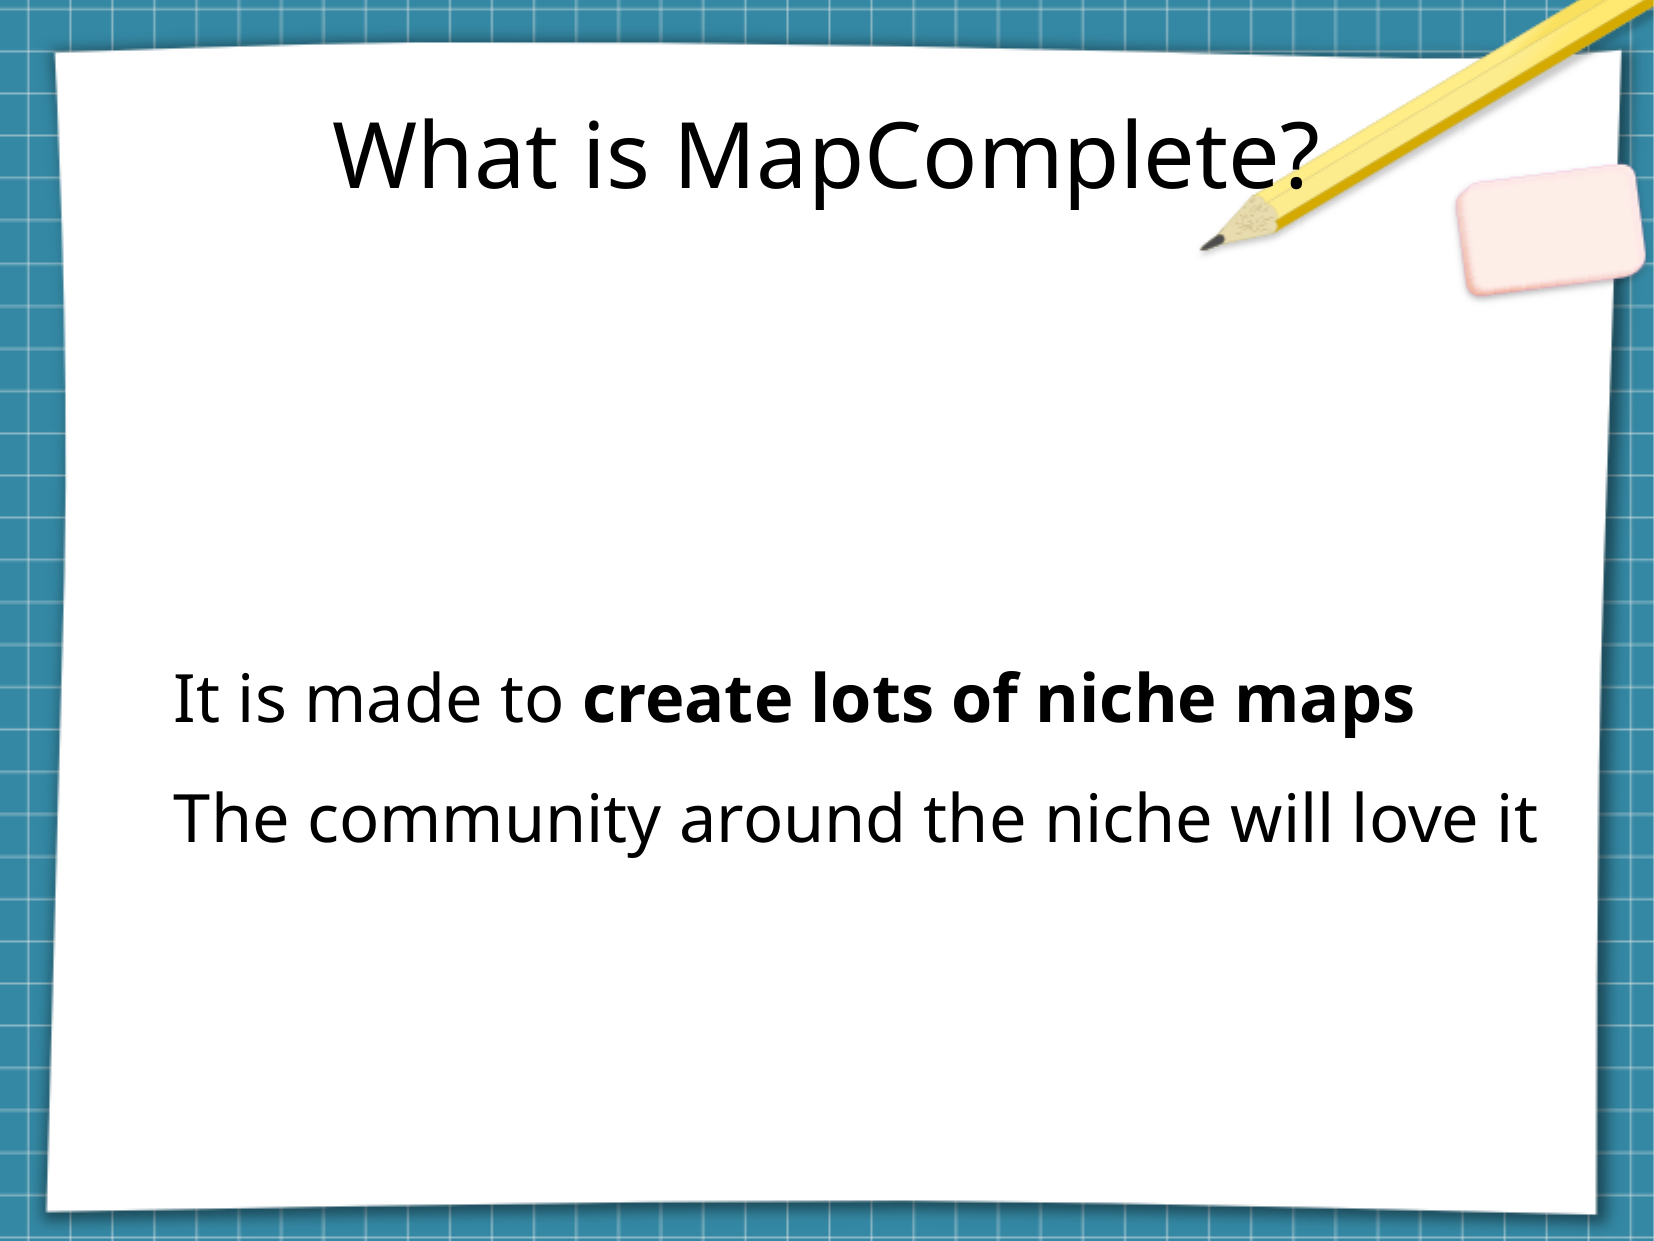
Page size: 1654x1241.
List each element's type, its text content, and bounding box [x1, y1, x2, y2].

title What is MapComplete? [82, 49, 1571, 257]
list It is made to create lots of niche maps The community around the niche will love it [82, 290, 1571, 1010]
picture [0, 0, 1654, 1241]
